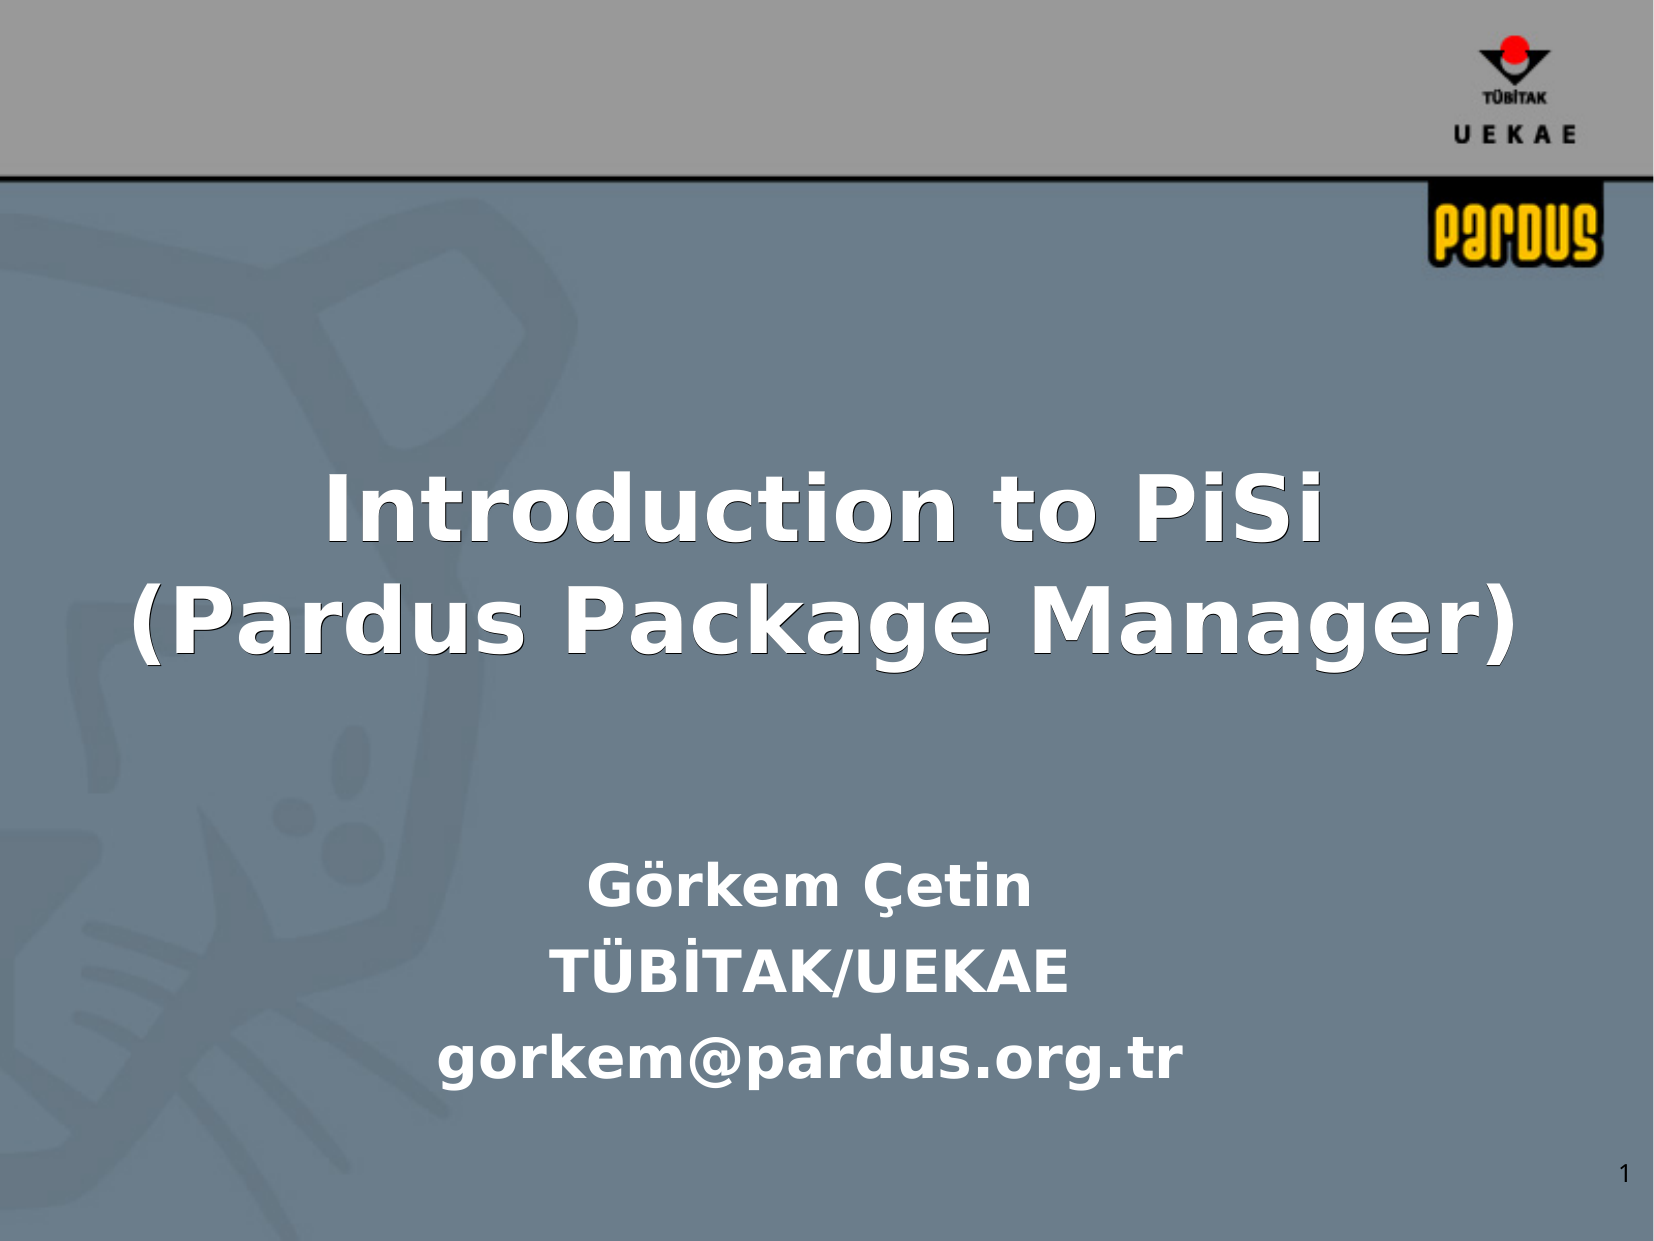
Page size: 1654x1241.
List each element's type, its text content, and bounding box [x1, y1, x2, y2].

picture [0, 0, 1654, 1241]
title Introduction to PiSi (Pardus Package Manager) [11, 441, 1539, 686]
list Görkem Çetin TÜBİTAK/UEKAE gorkem@pardus.org.tr [55, 849, 1566, 1089]
